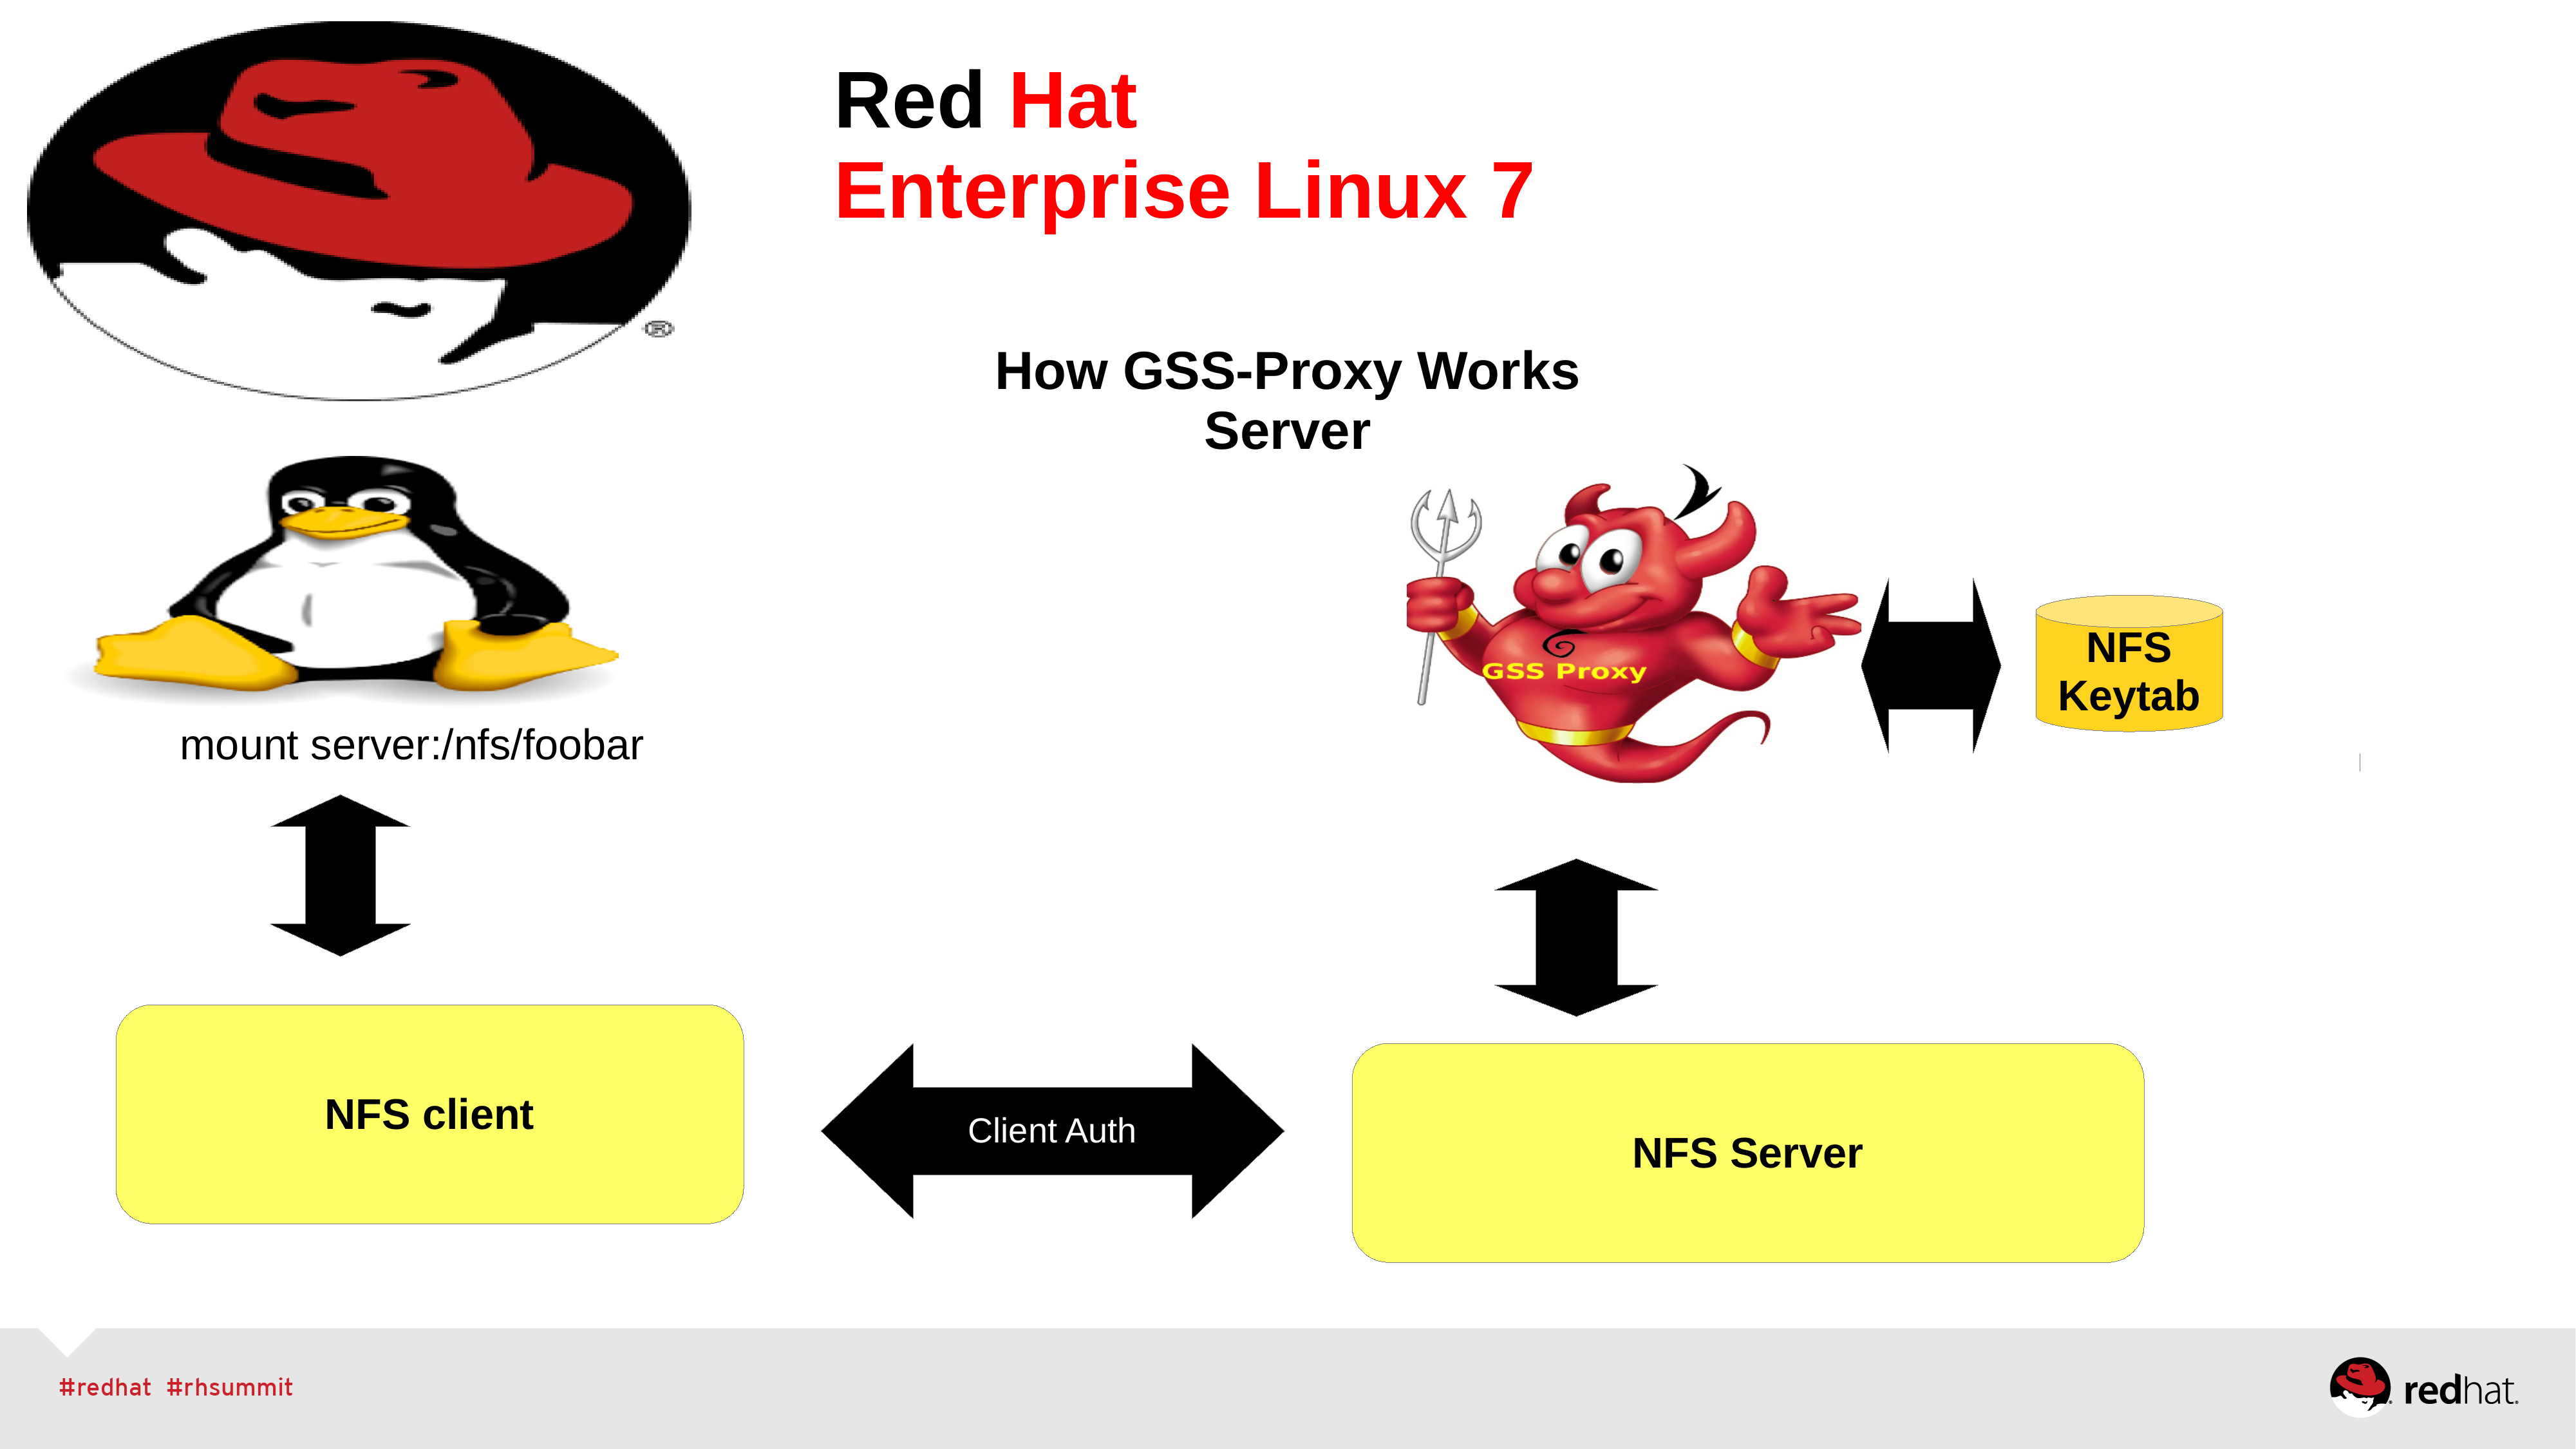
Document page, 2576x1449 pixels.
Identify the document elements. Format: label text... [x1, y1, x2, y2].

text_box NFS Keytab [2036, 612, 2223, 732]
text_box NFS client [116, 1005, 744, 1224]
text_box Red Hat Enterprise Linux 7 [824, 50, 2454, 374]
text_box NFS Server [1352, 1043, 2145, 1263]
picture [0, 0, 2576, 1449]
text_box mount server:/nfs/foobar [170, 715, 657, 783]
text_box [1861, 578, 2002, 753]
text_box [1494, 858, 1659, 1017]
text_box Client Auth [821, 1043, 1285, 1219]
text_box [270, 794, 411, 957]
text_box How GSS-Proxy Works Server [740, 336, 1836, 466]
